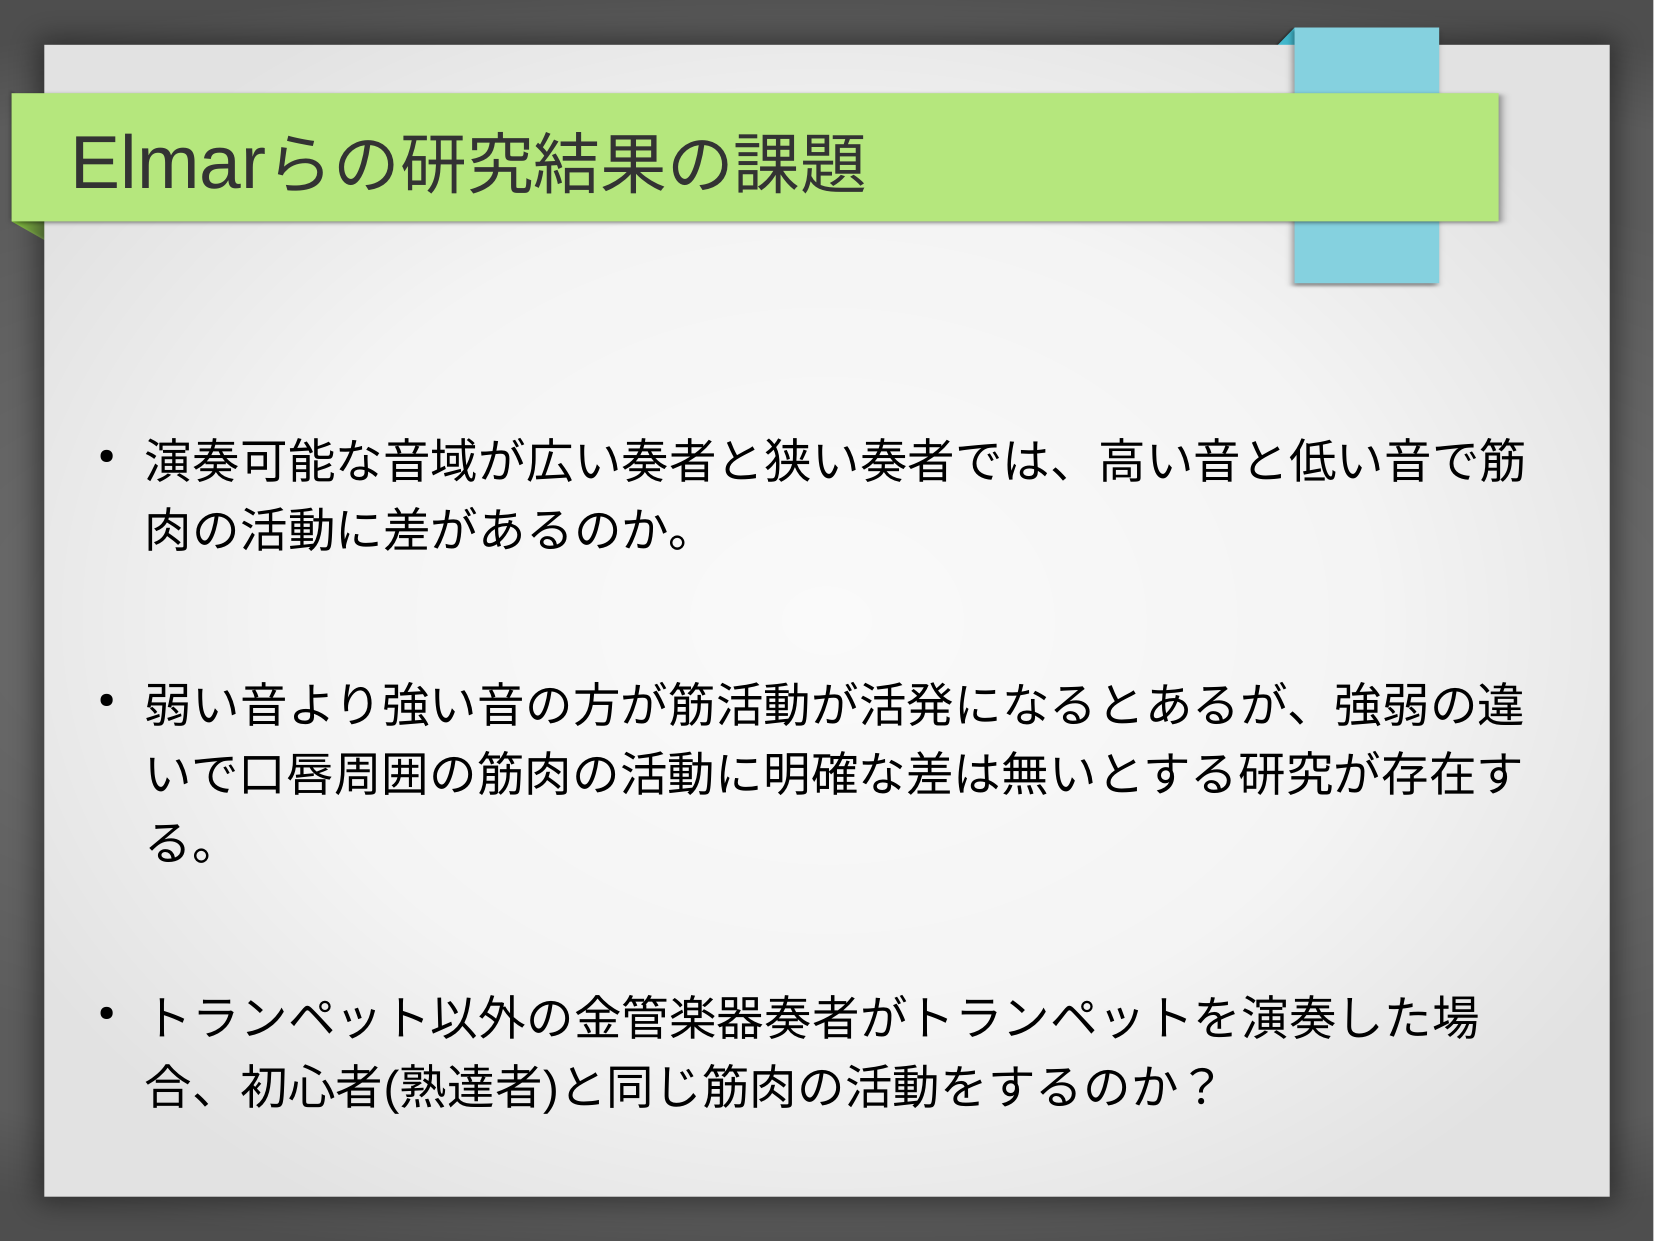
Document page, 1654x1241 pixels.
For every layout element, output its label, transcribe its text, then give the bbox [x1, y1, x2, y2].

list 演奏可能な音域が広い奏者と狭い奏者では、高い音と低い音で筋肉の活動に差があるのか。 弱い音より強い音の方が筋活動が活発になるとあるが、強弱の違いで口唇周囲の筋肉の活動に明確な差は無いとする研究が存在する。 トランペット以外の金管楽器奏者がトランペットを演奏した場合、初心者(熟達者)と同じ筋肉の活動をするのか？ [82, 343, 1538, 1123]
title Elmarらの研究結果の課題 [70, 106, 1229, 213]
picture [0, 0, 1654, 1241]
